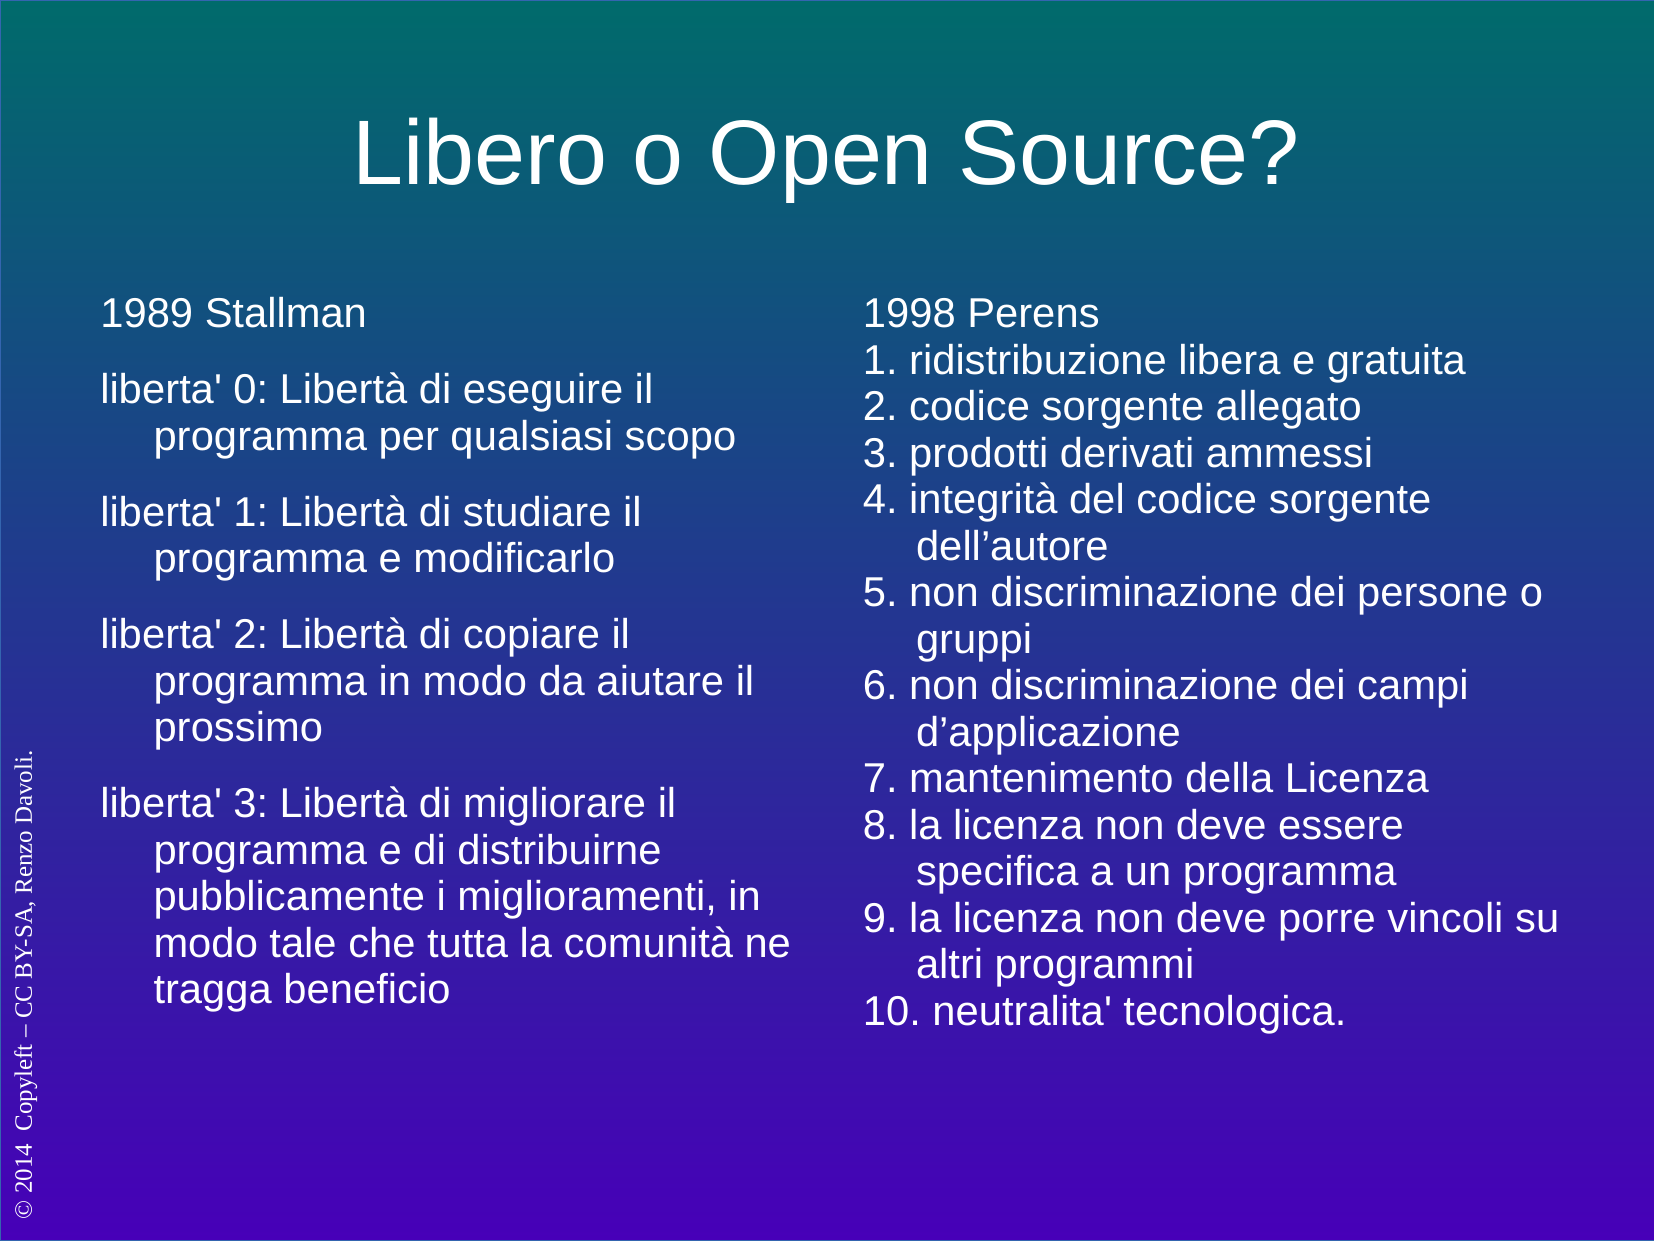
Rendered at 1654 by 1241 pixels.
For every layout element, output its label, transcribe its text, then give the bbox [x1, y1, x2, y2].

list 1989 Stallman liberta' 0: Libertà di eseguire il programma per qualsiasi scopo liberta' 1: Libertà di studiare il programma e modificarlo liberta' 2: Libertà di copiare il programma in modo da aiutare il prossimo liberta' 3: Libertà di migliorare il programma e di distribuirne pubblicamente i miglioramenti, in modo tale che tutta la comunità ne tragga beneficio [82, 290, 809, 1094]
title Libero o Open Source? [82, 49, 1571, 257]
list 1998 Perens 1. ridistribuzione libera e gratuita 2. codice sorgente allegato 3. prodotti derivati ammessi 4. integrità del codice sorgente dell’autore 5. non discriminazione dei persone o gruppi 6. non discriminazione dei campi d’applicazione 7. mantenimento della Licenza 8. la licenza non deve essere specifica a un programma 9. la licenza non deve porre vincoli su altri programmi 10. neutralita' tecnologica. [845, 290, 1572, 1127]
